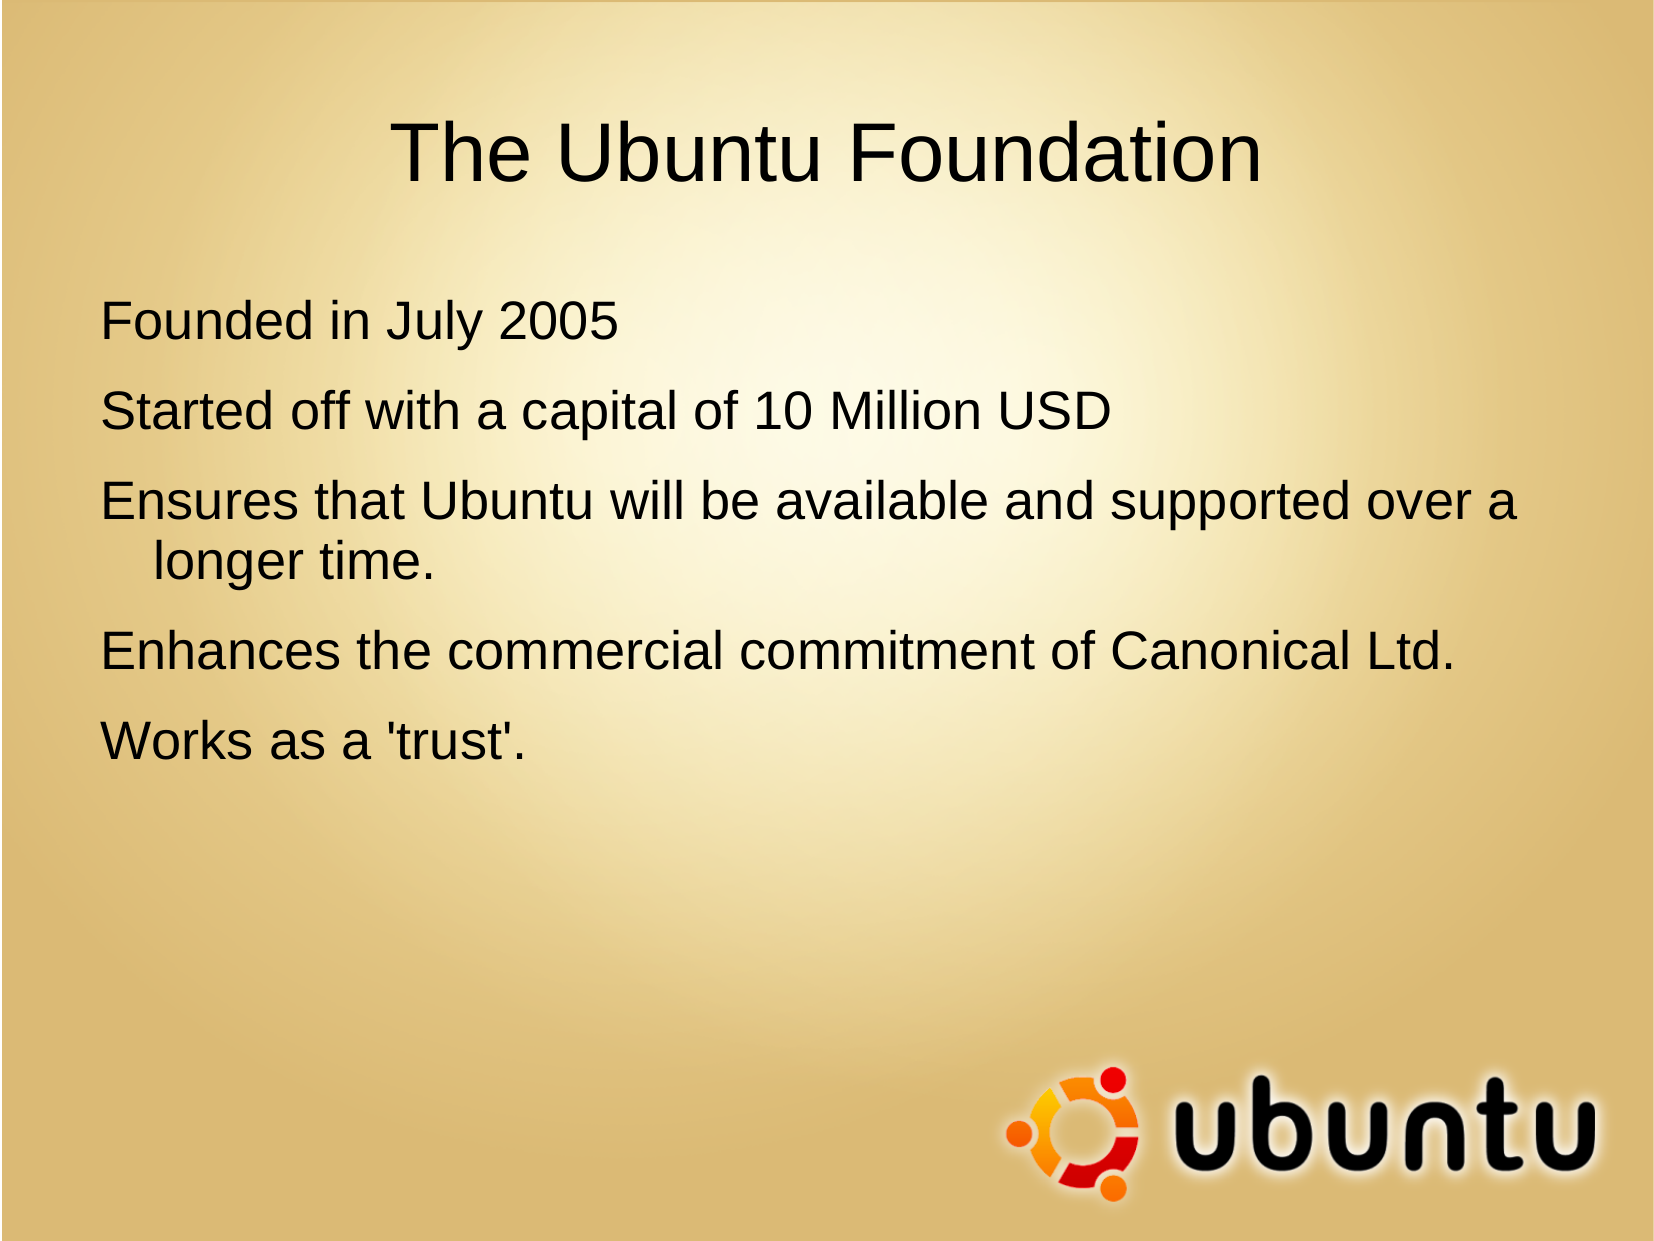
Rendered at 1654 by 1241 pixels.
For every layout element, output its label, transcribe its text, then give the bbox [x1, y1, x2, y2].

title The Ubuntu Foundation [82, 49, 1571, 257]
picture [2, 0, 1654, 1241]
list Founded in July 2005 Started off with a capital of 10 Million USD Ensures that Ubuntu will be available and supported over a longer time. Enhances the commercial commitment of Canonical Ltd. Works as a 'trust'. [82, 290, 1571, 975]
